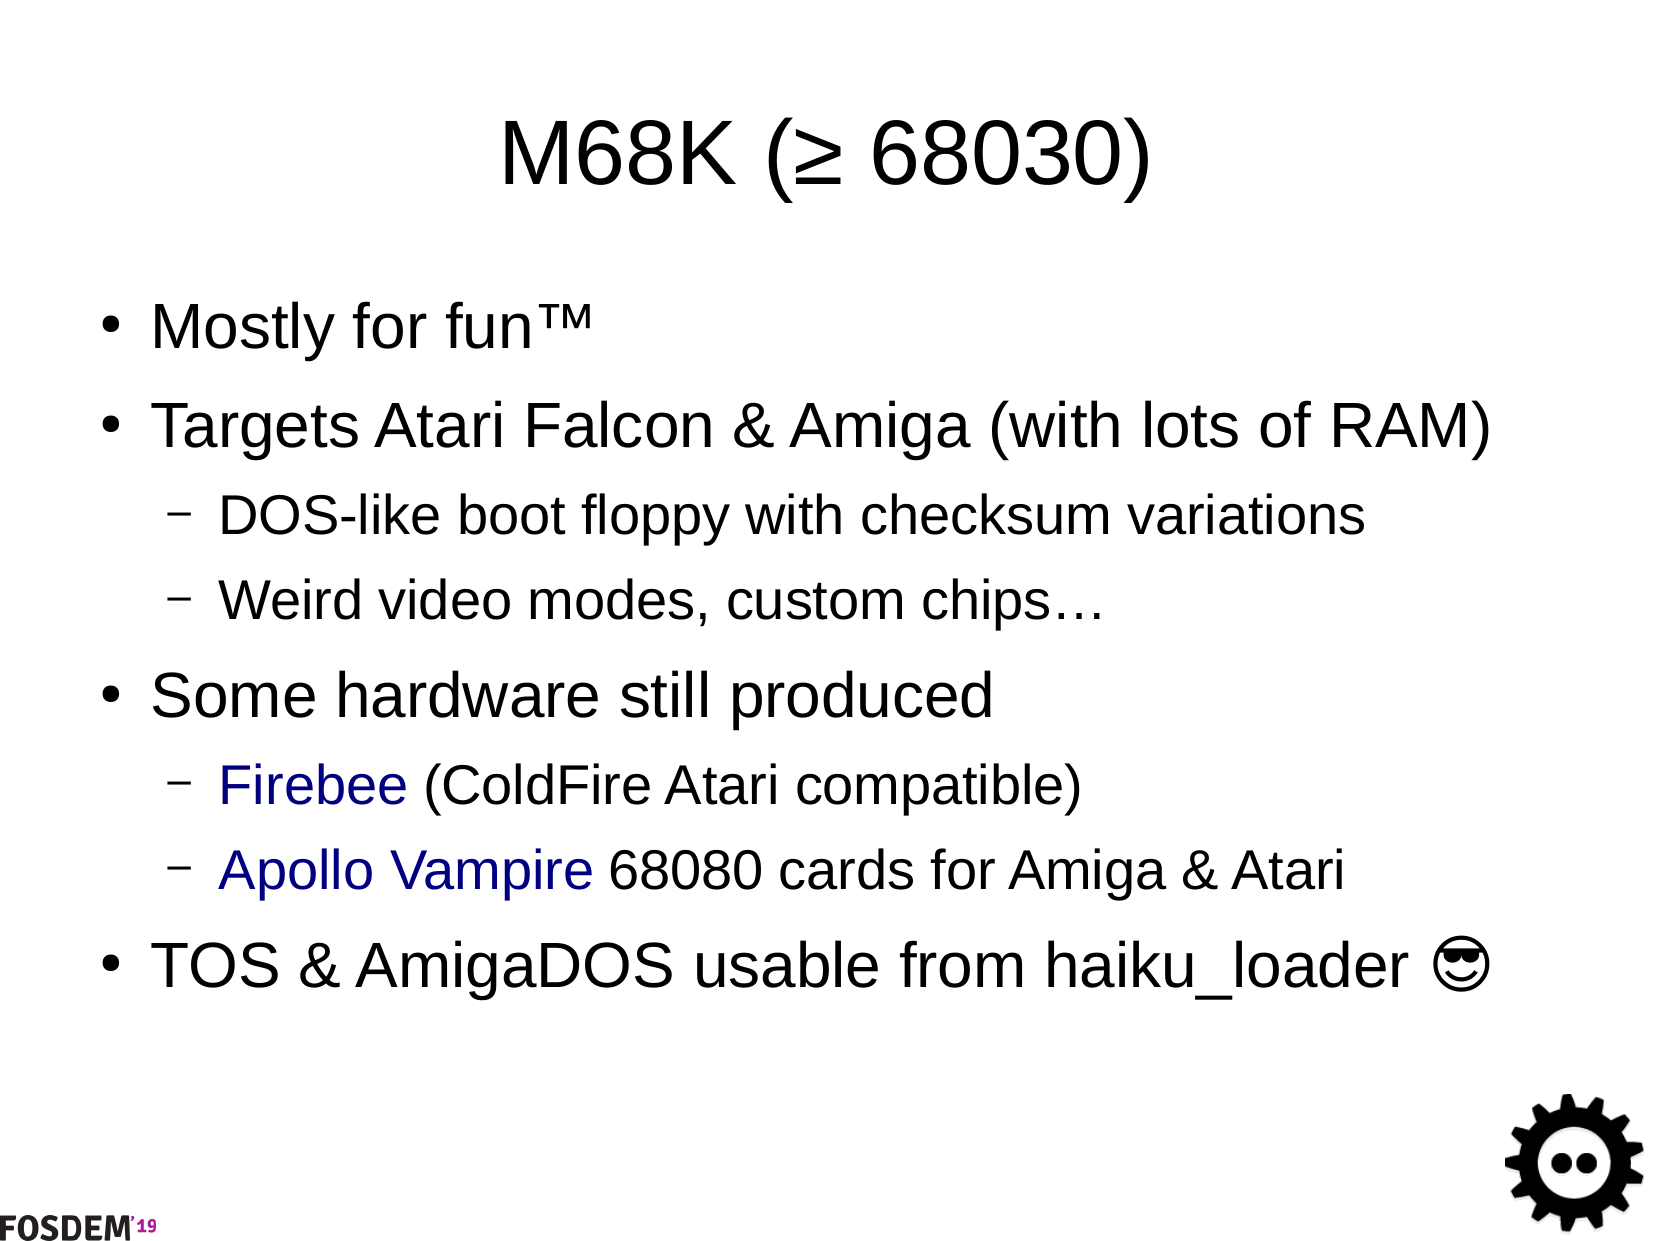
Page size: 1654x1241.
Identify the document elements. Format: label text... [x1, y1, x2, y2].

picture [0, 1215, 156, 1241]
list Mostly for fun™ Targets Atari Falcon & Amiga (with lots of RAM) DOS-like boot floppy with checksum variations Weird video modes, custom chips… Some hardware still produced Firebee (ColdFire Atari compatible) Apollo Vampire 68080 cards for Amiga & Atari TOS & AmigaDOS usable from haiku_loader 😎 [82, 290, 1571, 1010]
picture [1505, 1094, 1648, 1235]
title M68K (≥ 68030) [82, 49, 1571, 257]
